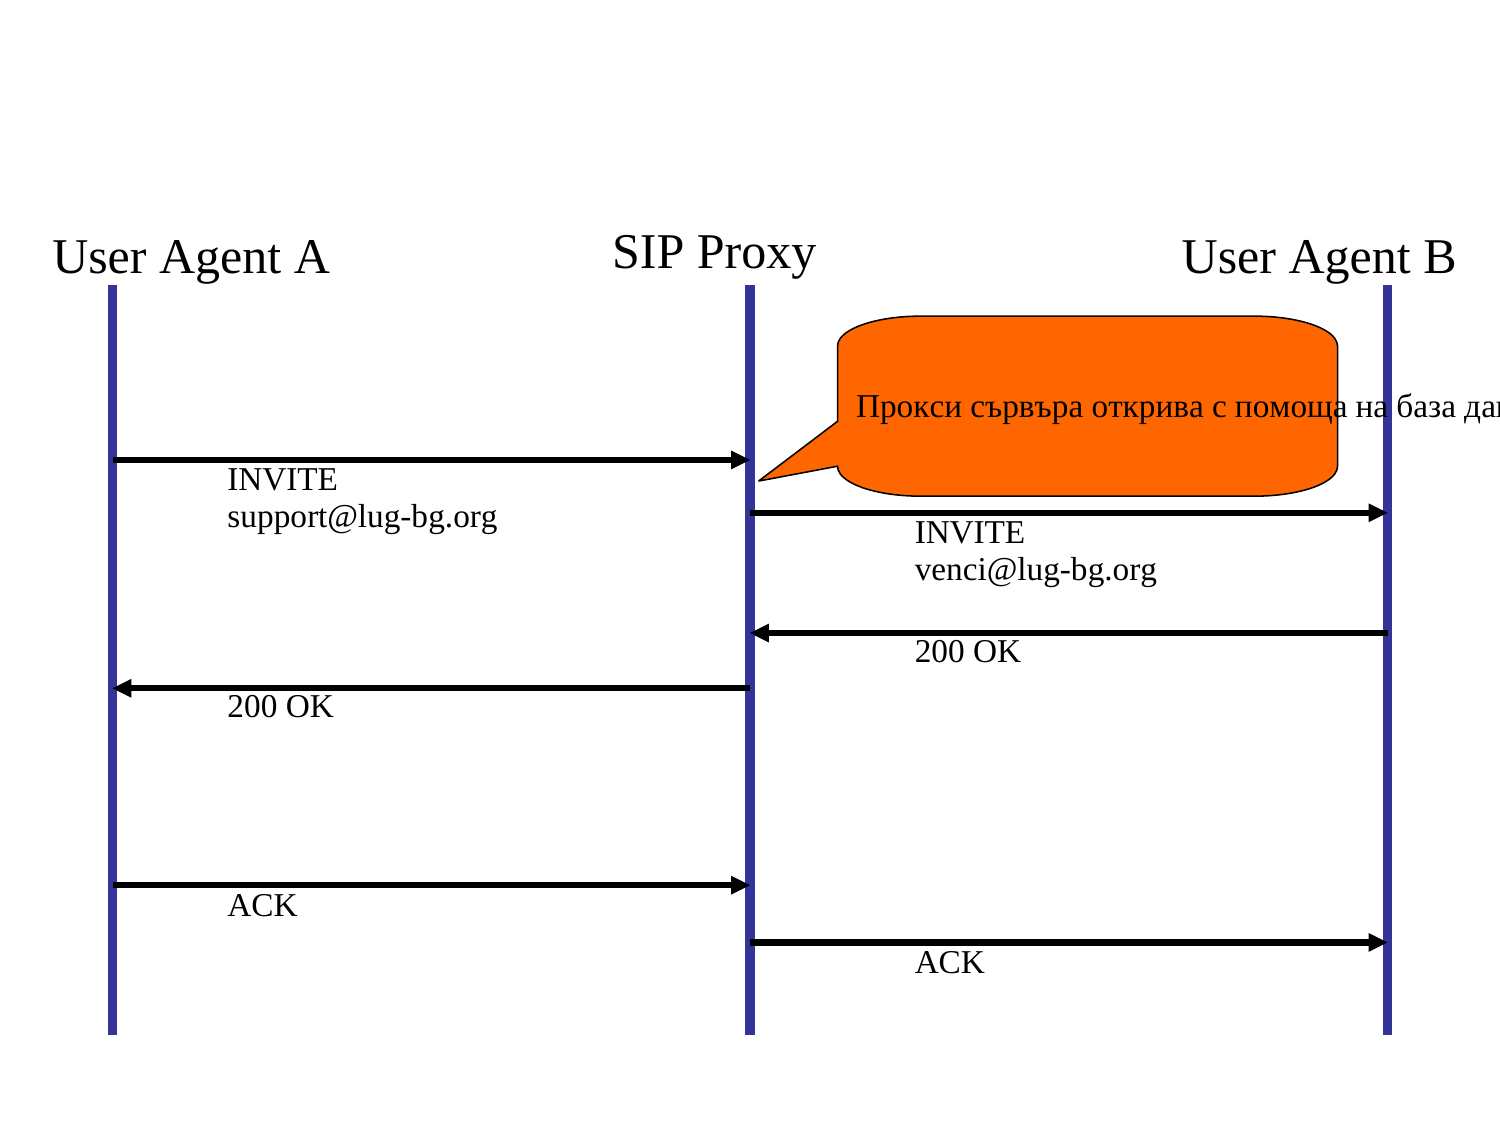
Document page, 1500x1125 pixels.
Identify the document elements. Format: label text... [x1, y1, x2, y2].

text_box INVITE support@lug-bg.org [212, 453, 514, 543]
text_box Прокси сървъра открива с помоща на база данни или по друг начин координатите на Венци [758, 316, 1338, 497]
text_box INVITE venci@lug-bg.org [899, 516, 1173, 596]
text_box SIP Proxy [597, 216, 832, 288]
text_box 200 OK [212, 679, 349, 733]
text_box ACK [212, 878, 313, 932]
text_box ACK [900, 935, 1000, 939]
text_box INVITE venci@lug-bg.org [899, 506, 1173, 510]
text_box User Agent A [37, 221, 345, 293]
text_box 200 OK [899, 624, 1037, 630]
text_box User Agent B [1166, 221, 1472, 293]
text_box ACK [900, 946, 1000, 989]
text_box 200 OK [899, 636, 1037, 678]
